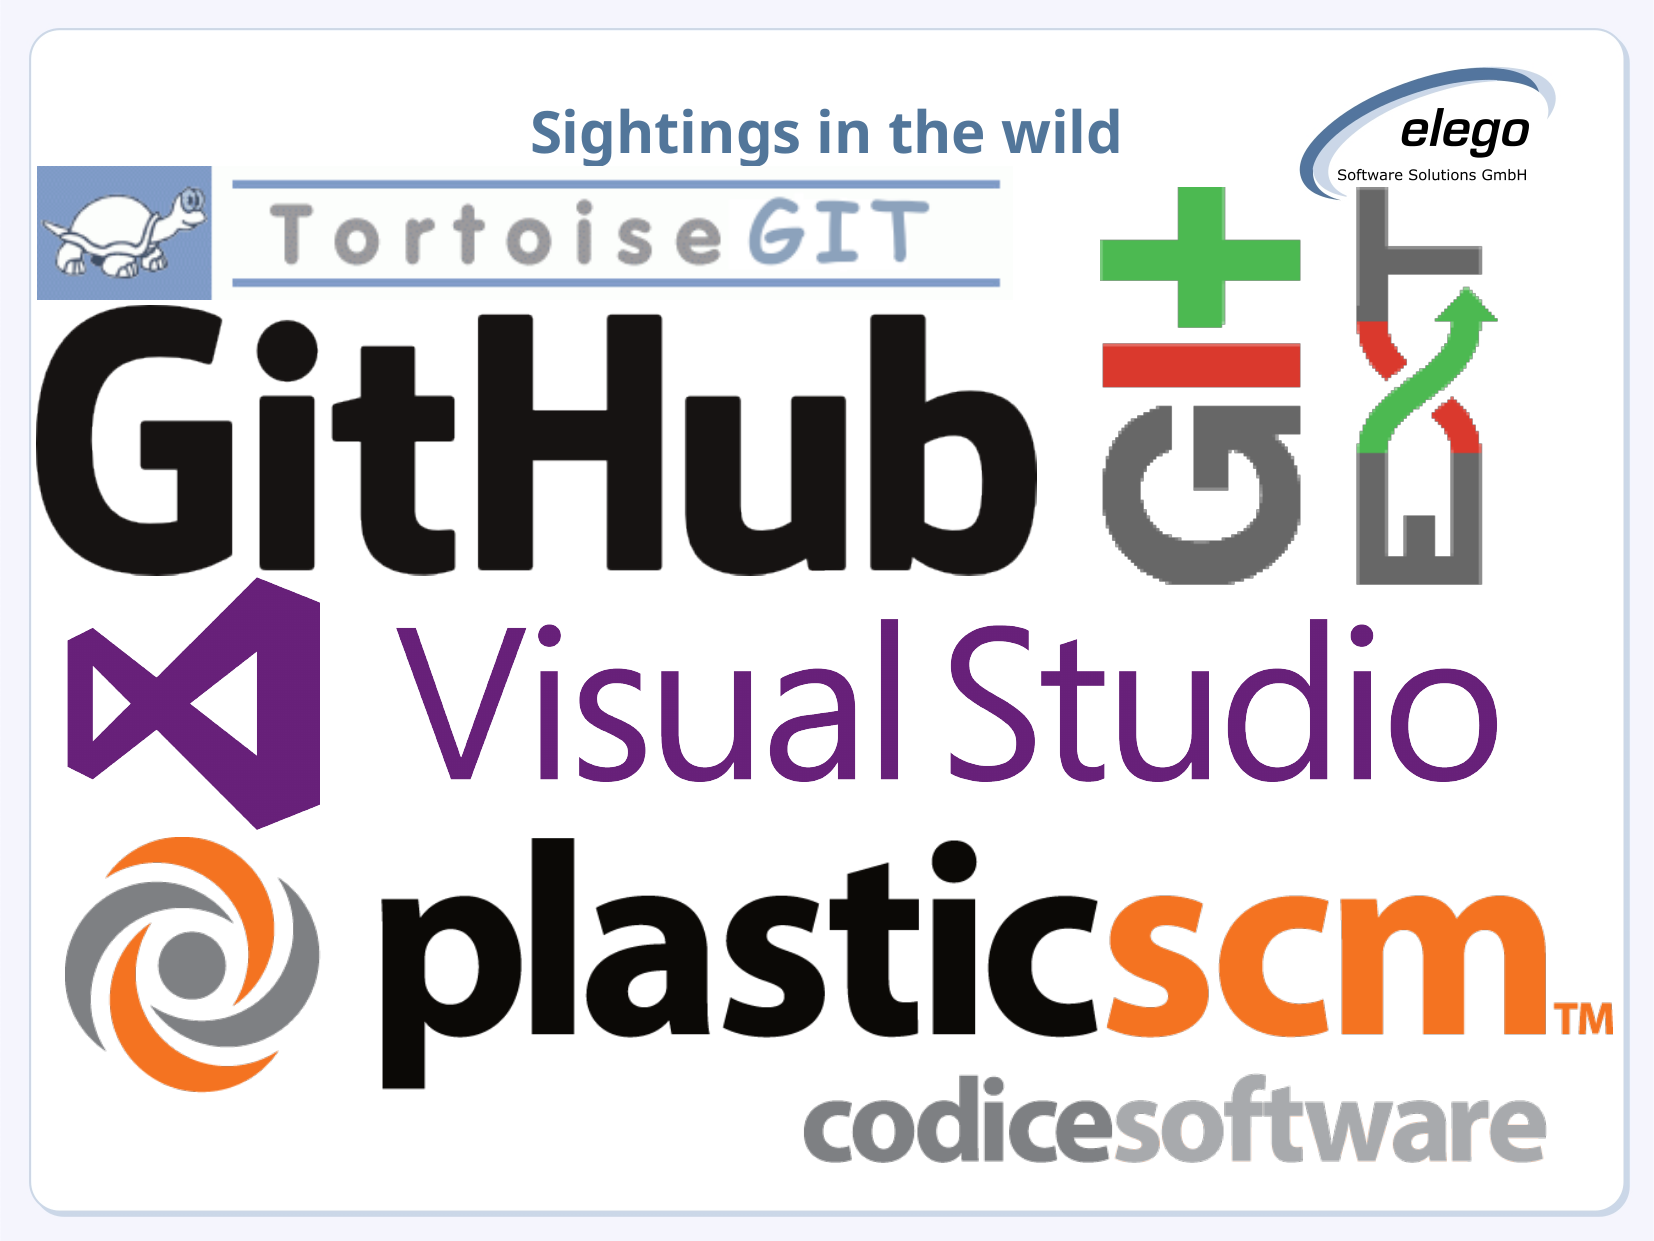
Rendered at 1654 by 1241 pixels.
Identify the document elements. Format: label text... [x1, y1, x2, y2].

picture [0, 0, 1654, 1241]
title Sightings in the wild [82, 49, 1571, 213]
